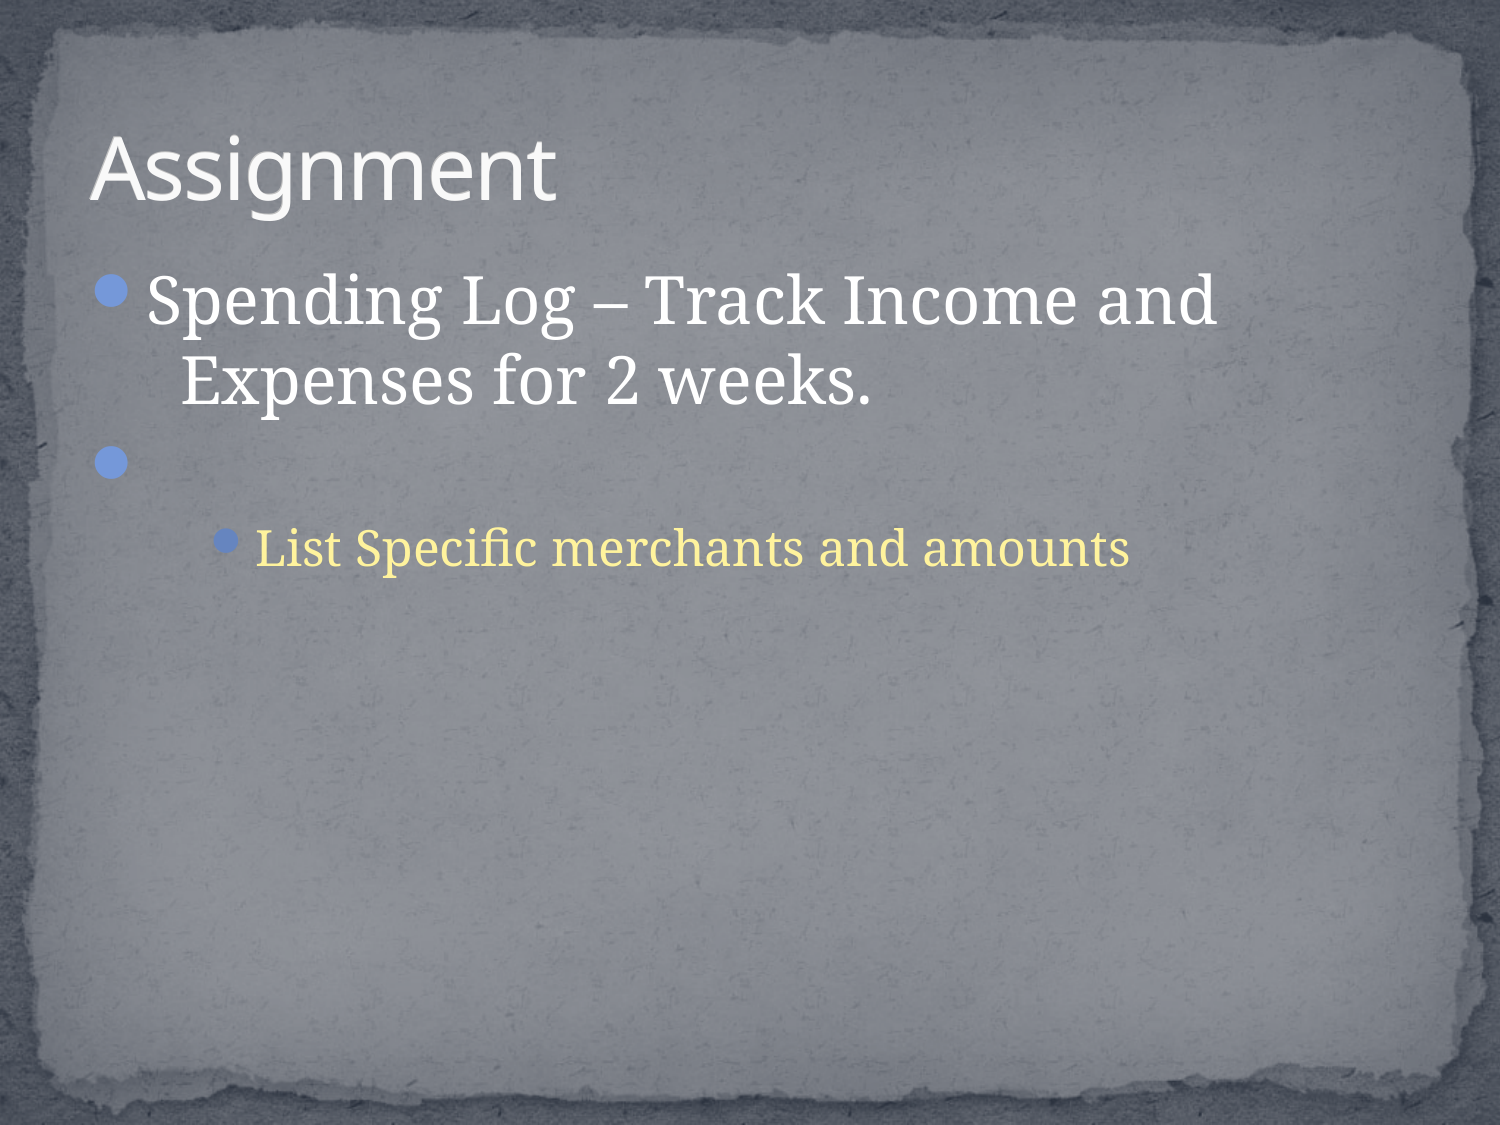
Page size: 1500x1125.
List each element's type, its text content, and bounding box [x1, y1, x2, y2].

title Assignment [75, 24, 1426, 225]
list Spending Log – Track Income and Expenses for 2 weeks. List Specific merchants and amounts [75, 249, 1426, 1000]
